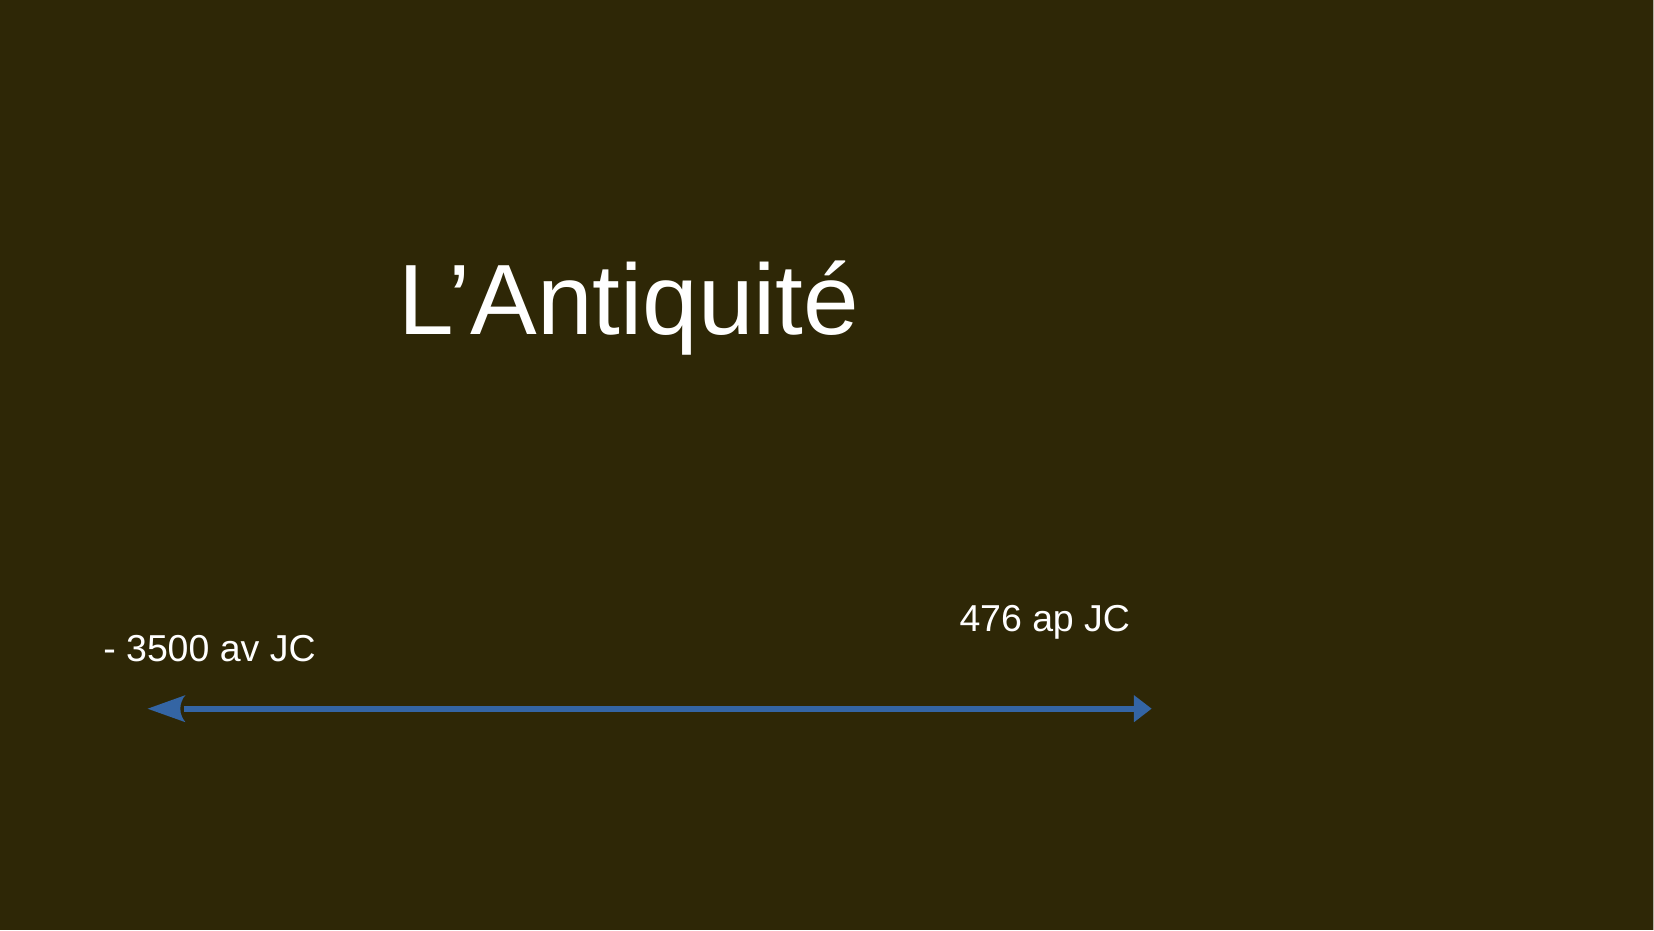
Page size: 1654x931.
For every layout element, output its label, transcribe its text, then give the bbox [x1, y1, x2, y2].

text_box - 3500 av JC [88, 620, 384, 719]
text_box L’Antiquité [383, 236, 1123, 414]
text_box 476 ap JC [944, 590, 1241, 690]
